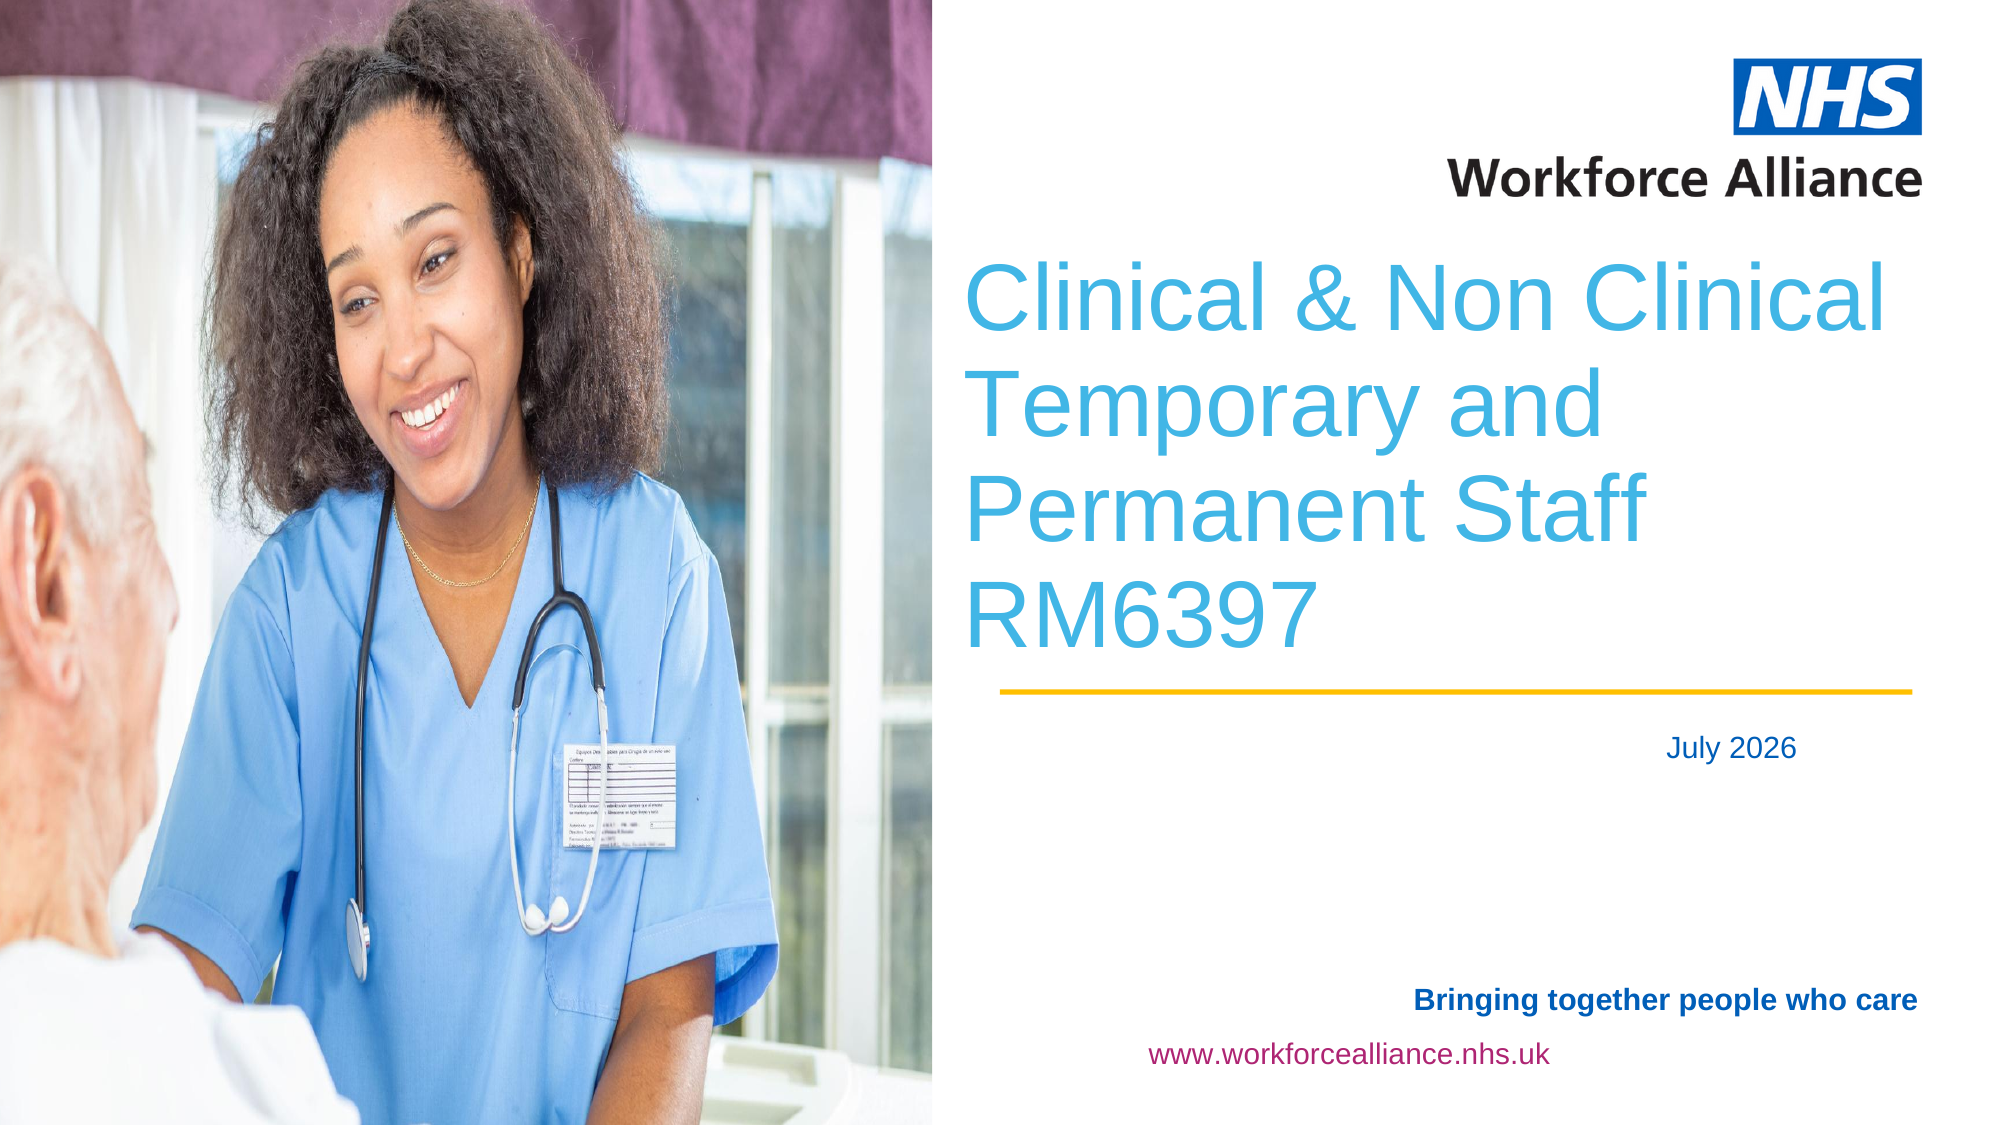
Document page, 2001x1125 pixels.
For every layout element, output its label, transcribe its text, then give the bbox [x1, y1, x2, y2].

text_box Clinical & Non Clinical Temporary and Permanent Staff RM6397 [963, 246, 2000, 673]
text_box www.workforcealliance.nhs.uk [1148, 1020, 1923, 1063]
text_box [0, 0, 932, 1125]
text_box [1446, 57, 1923, 197]
text_box [999, 689, 1913, 695]
text_box Bringing together people who care [1413, 967, 1923, 1052]
text_box July 2026 [1666, 713, 1913, 757]
